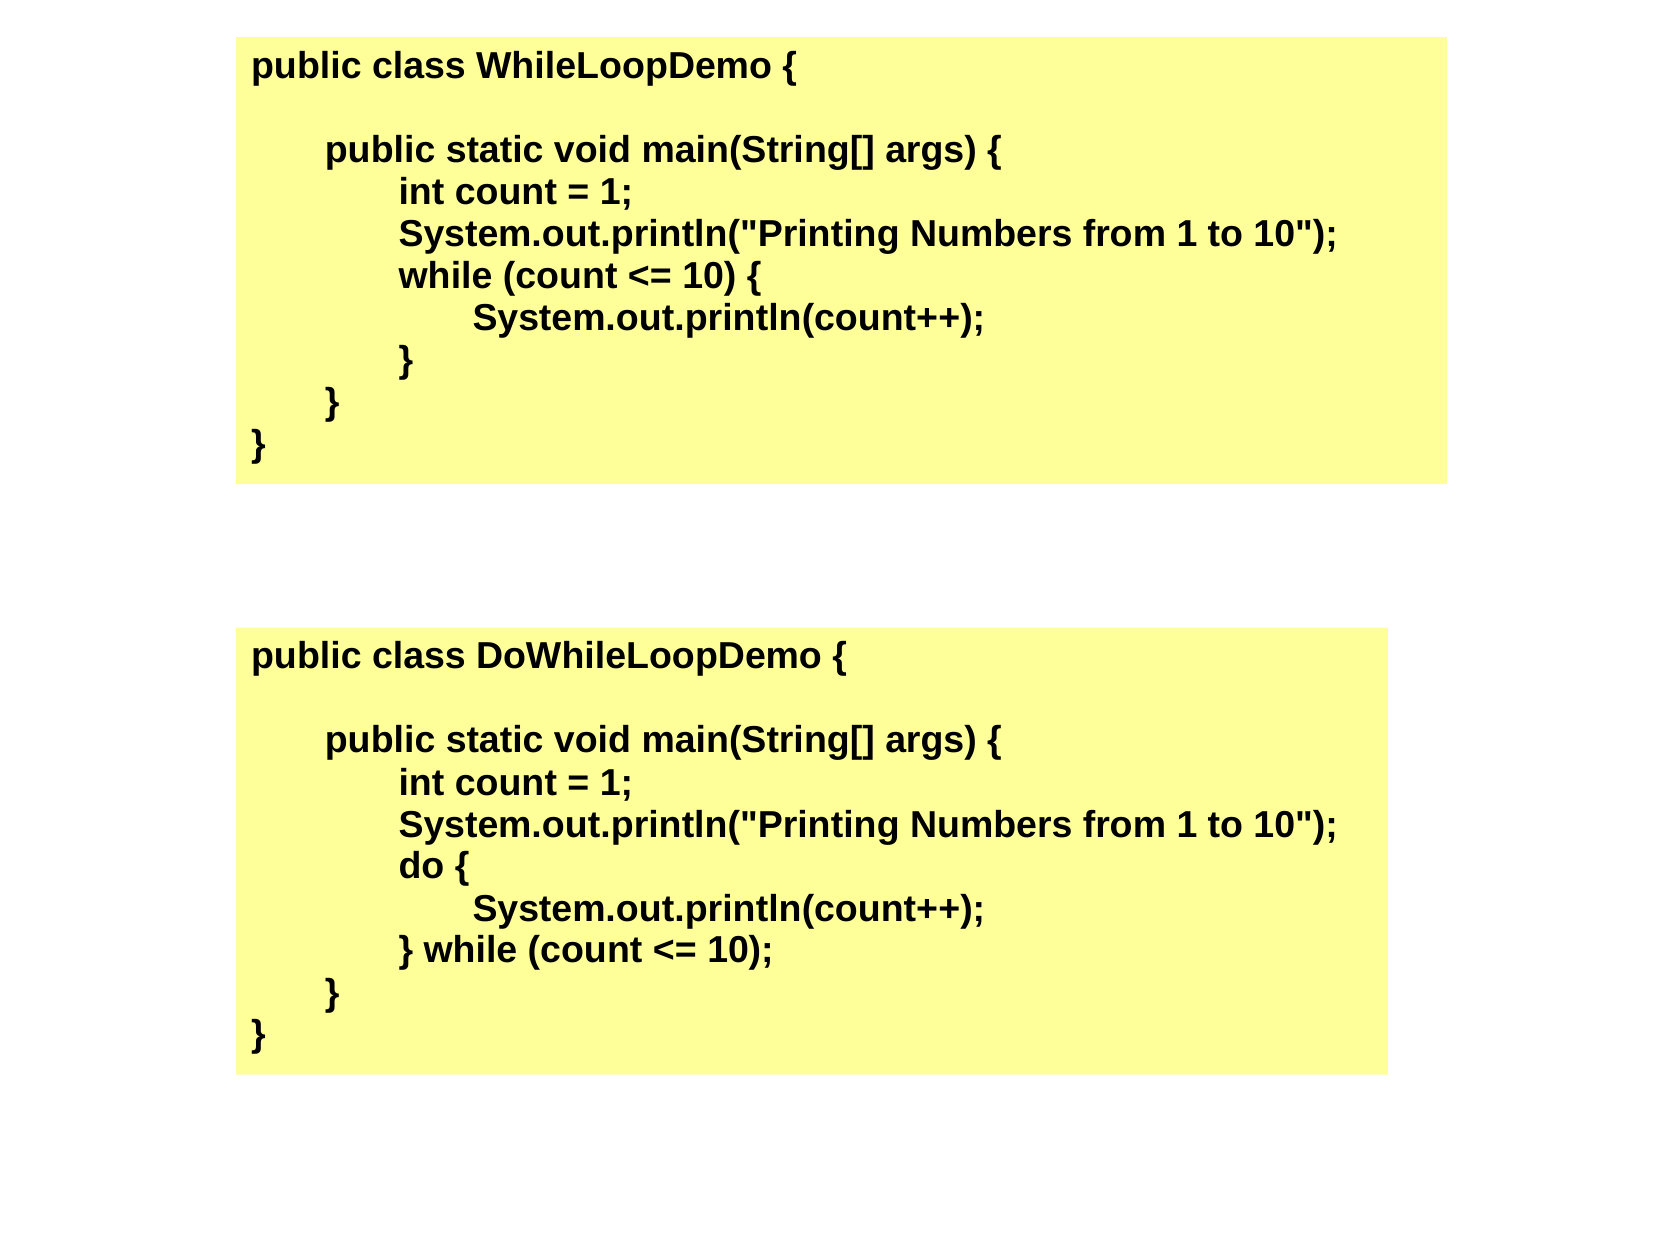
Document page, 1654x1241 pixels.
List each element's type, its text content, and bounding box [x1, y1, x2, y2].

text_box public class WhileLoopDemo { public static void main(String[] args) { int count = 1; System.out.println("Printing Numbers from 1 to 10"); while (count <= 10) { System.out.println(count++); } } } [236, 37, 1447, 485]
text_box public class DoWhileLoopDemo { public static void main(String[] args) { int count = 1; System.out.println("Printing Numbers from 1 to 10"); do { System.out.println(count++); } while (count <= 10); } } [236, 627, 1388, 1075]
